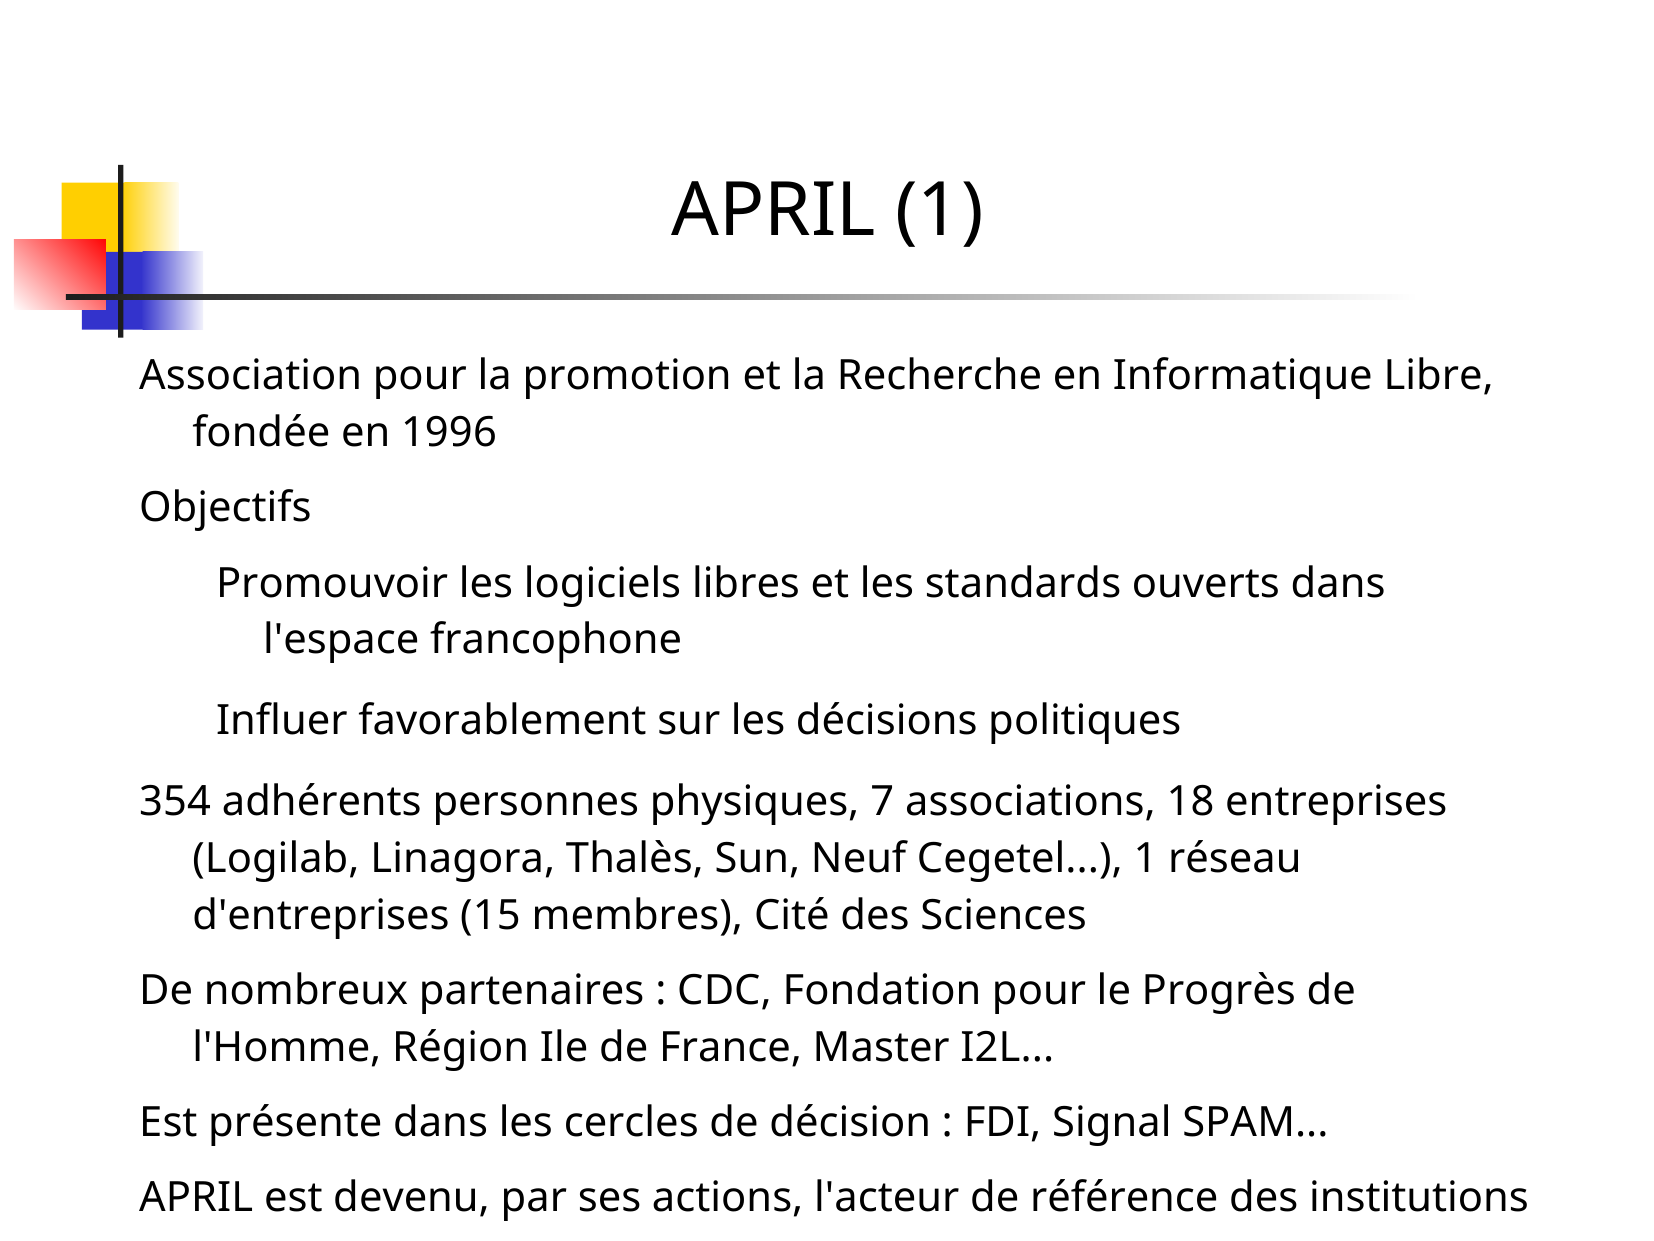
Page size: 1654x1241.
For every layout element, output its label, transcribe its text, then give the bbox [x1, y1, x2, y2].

list Association pour la promotion et la Recherche en Informatique Libre, fondée en 1996 Objectifs Promouvoir les logiciels libres et les standards ouverts dans l'espace francophone Influer favorablement sur les décisions politiques 354 adhérents personnes physiques, 7 associations, 18 entreprises (Logilab, Linagora, Thalès, Sun, Neuf Cegetel...), 1 réseau d'entreprises (15 membres), Cité des Sciences De nombreux partenaires : CDC, Fondation pour le Progrès de l'Homme, Région Ile de France, Master I2L... Est présente dans les cercles de décision : FDI, Signal SPAM... APRIL est devenu, par ses actions, l'acteur de référence des institutions [121, 344, 1534, 1194]
title APRIL (1) [121, 110, 1534, 303]
